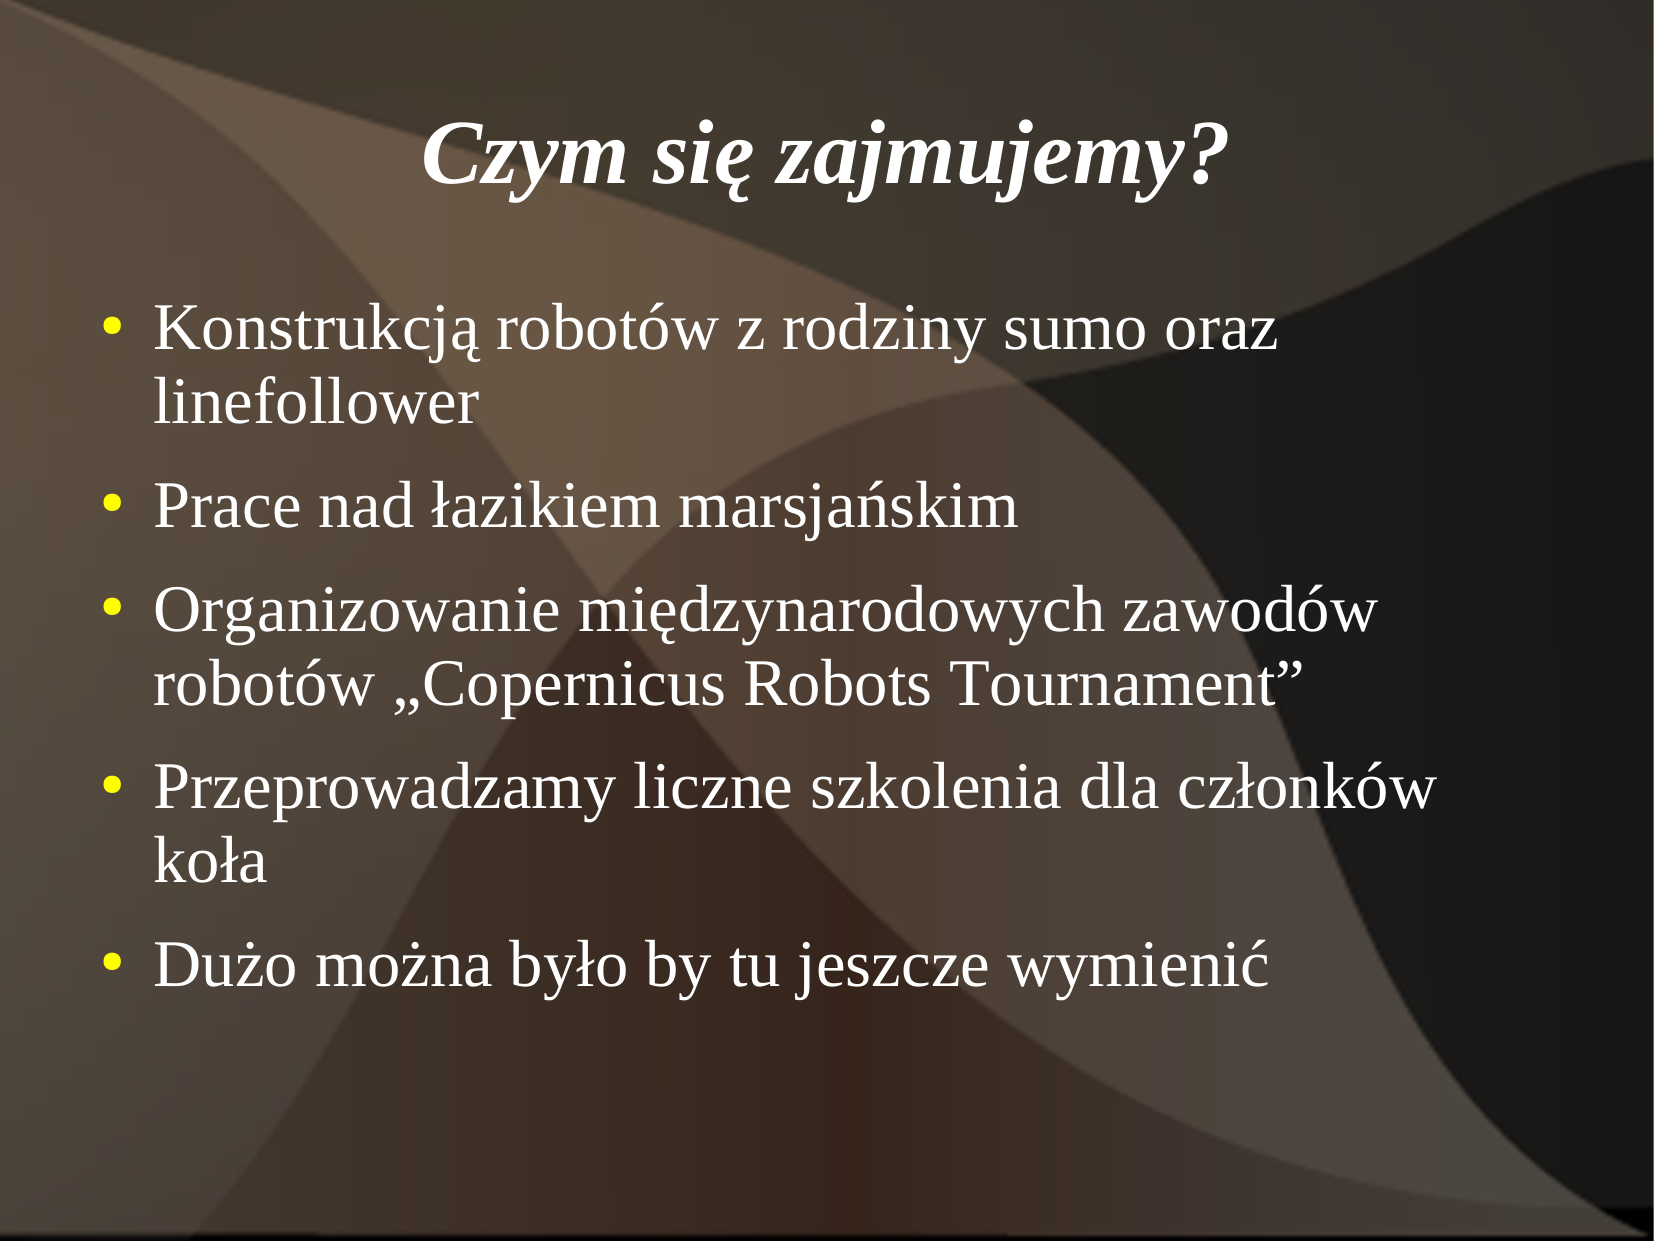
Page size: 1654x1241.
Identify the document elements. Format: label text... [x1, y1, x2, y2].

title Czym się zajmujemy? [82, 49, 1571, 257]
picture [0, 0, 1654, 1241]
list Konstrukcją robotów z rodziny sumo oraz linefollower Prace nad łazikiem marsjańskim Organizowanie międzynarodowych zawodów robotów „Copernicus Robots Tournament” Przeprowadzamy liczne szkolenia dla członków koła Dużo można było by tu jeszcze wymienić [82, 290, 1571, 1010]
